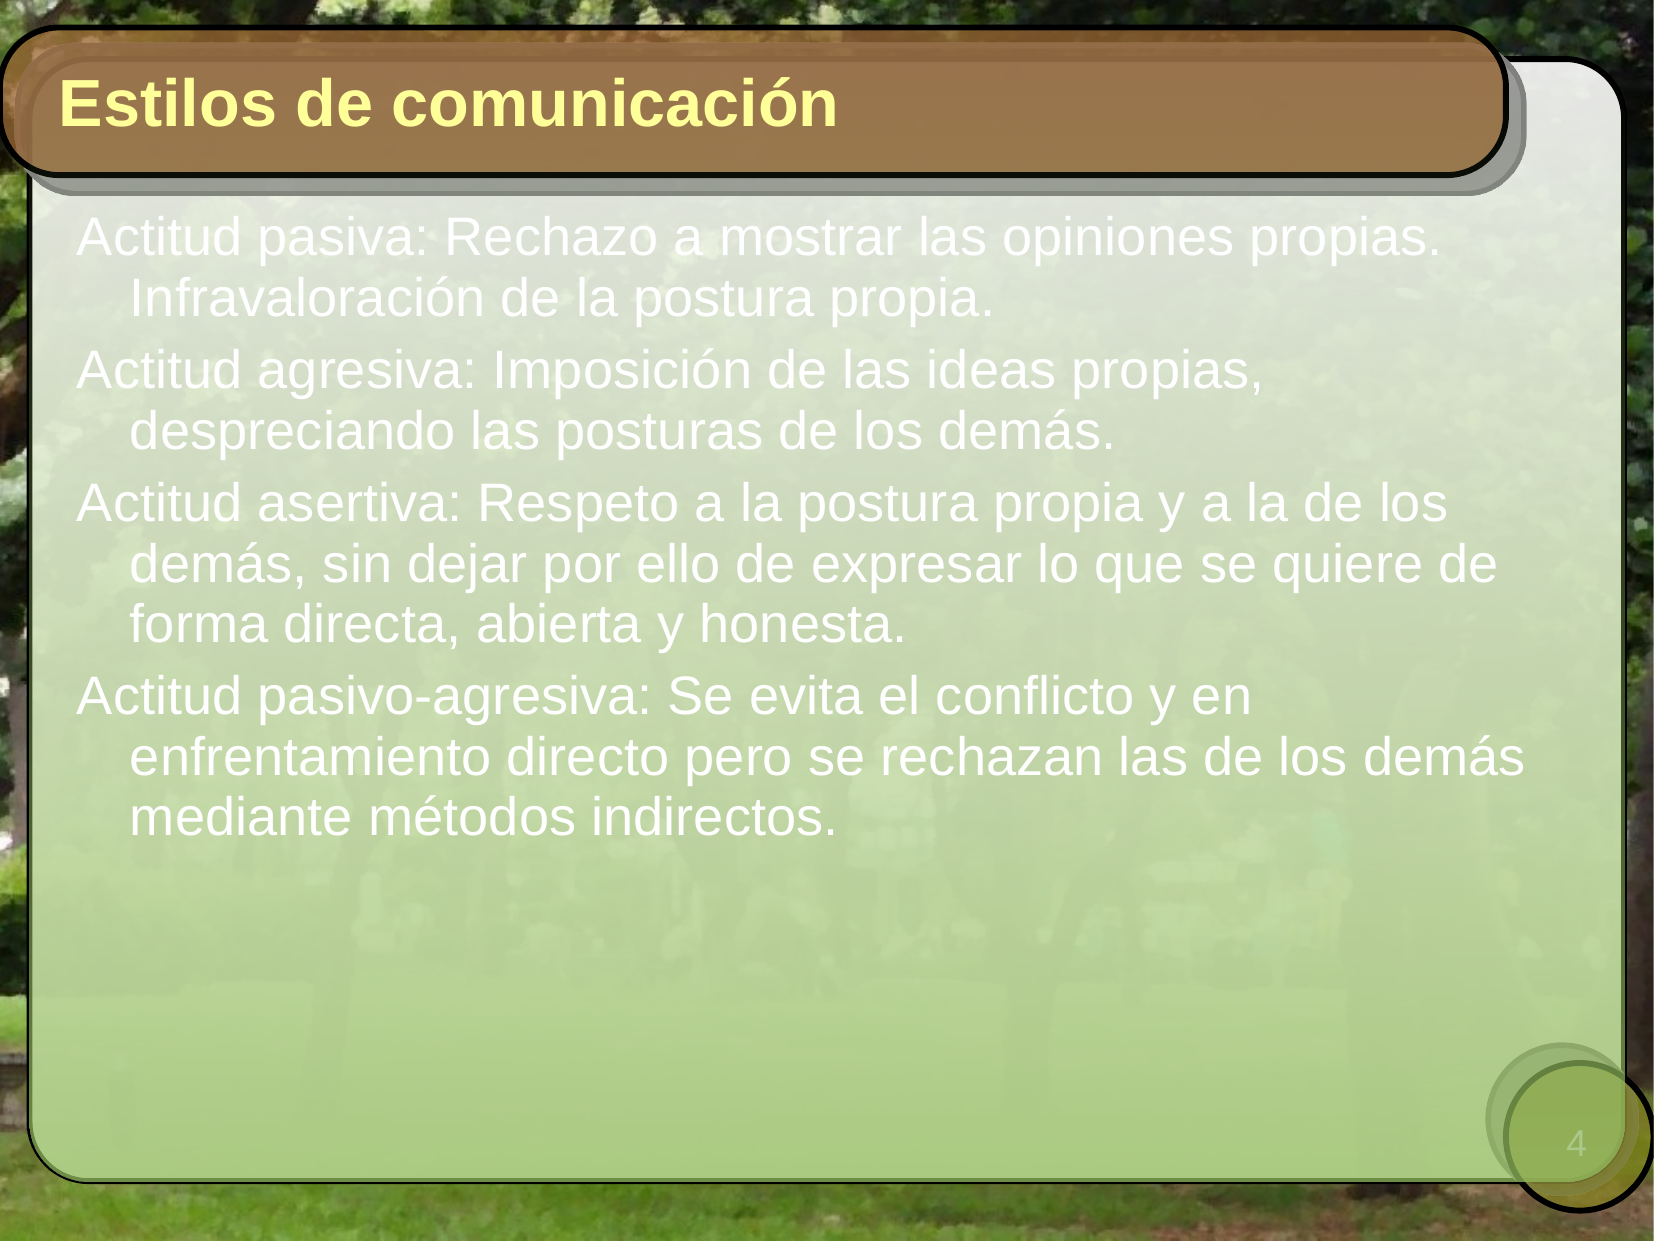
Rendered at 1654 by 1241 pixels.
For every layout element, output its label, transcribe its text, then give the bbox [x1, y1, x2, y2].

text_box [29, 59, 1625, 1182]
title Estilos de comunicación [59, 29, 1447, 178]
list Actitud pasiva: Rechazo a mostrar las opiniones propias. Infravaloración de la postura propia. Actitud agresiva: Imposición de las ideas propias, despreciando las posturas de los demás. Actitud asertiva: Respeto a la postura propia y a la de los demás, sin dejar por ello de expresar lo que se quiere de forma directa, abierta y honesta. Actitud pasivo-agresiva: Se evita el conflicto y en enfrentamiento directo pero se rechazan las de los demás mediante métodos indirectos. [59, 206, 1595, 1152]
picture [0, 0, 1654, 1114]
picture [0, 138, 1654, 1241]
